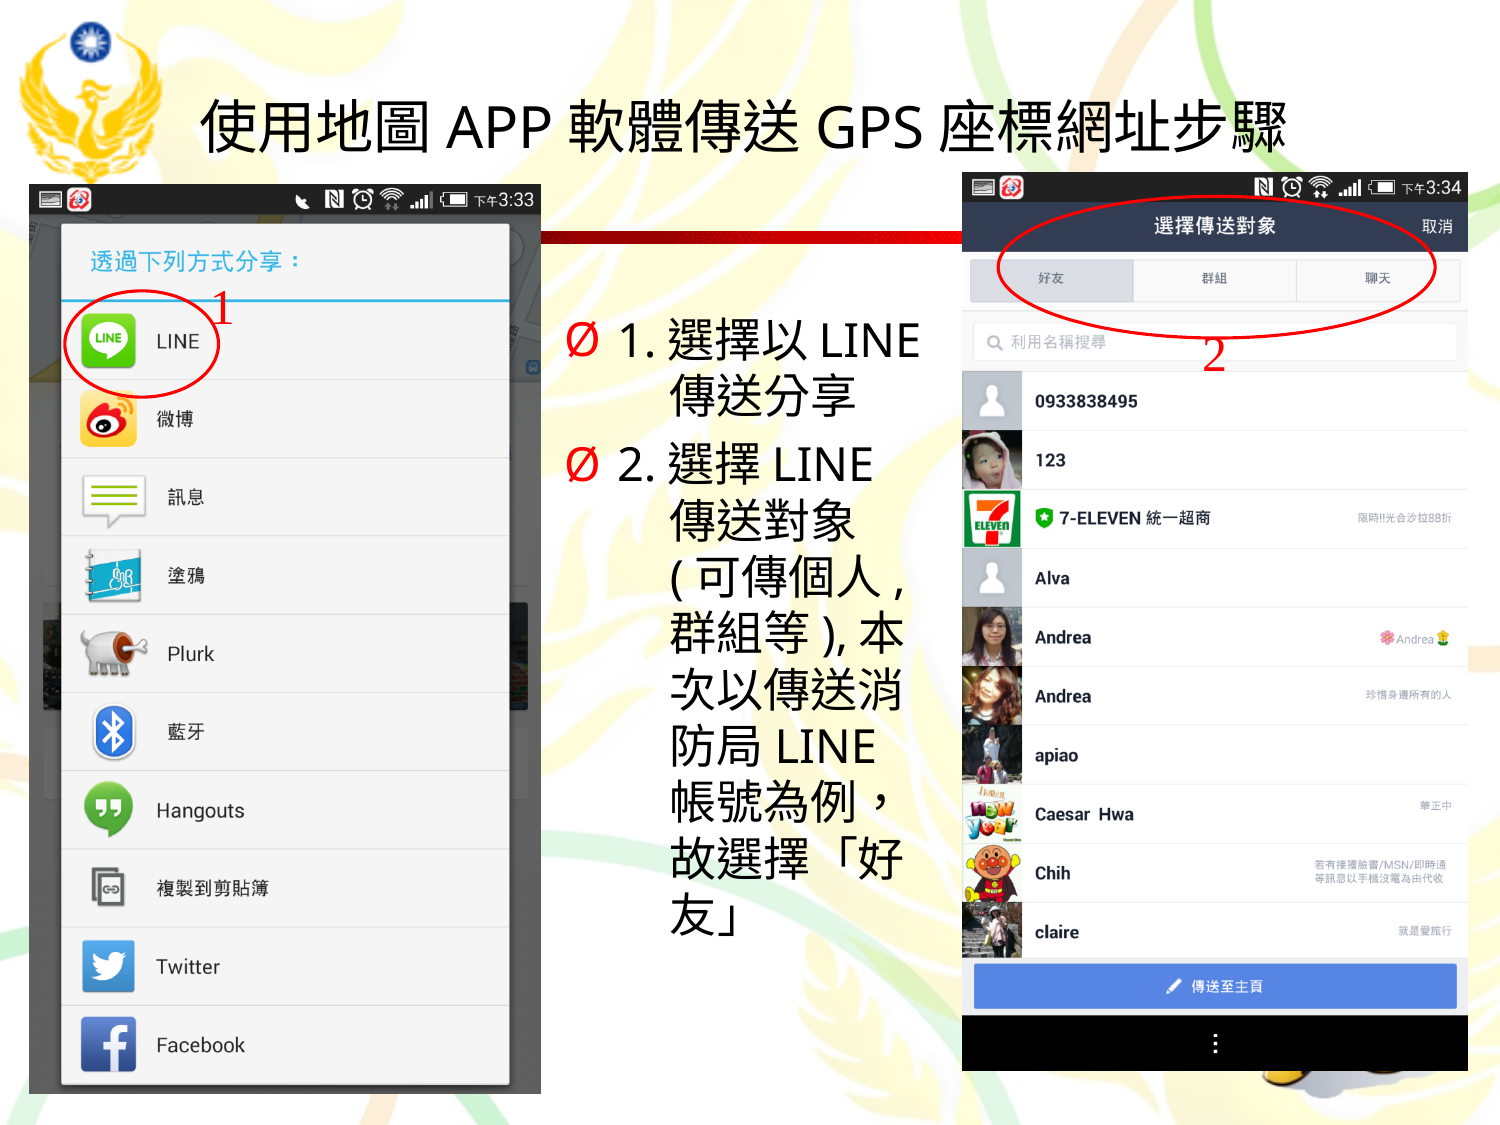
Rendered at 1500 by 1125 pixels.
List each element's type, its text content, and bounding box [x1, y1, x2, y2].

text_box 1 [194, 267, 266, 343]
picture [29, 184, 541, 1094]
list 1.選擇以LINE傳送分享 2.選擇LINE傳送對象(可傳個人,群組等),本次以傳送消防局LINE帳號為例，故選擇「好友」 [549, 302, 940, 1083]
text_box 2 [1187, 314, 1258, 391]
title 使用地圖APP軟體傳送GPS座標網址步驟 [183, 31, 1305, 219]
picture [962, 172, 1468, 1071]
